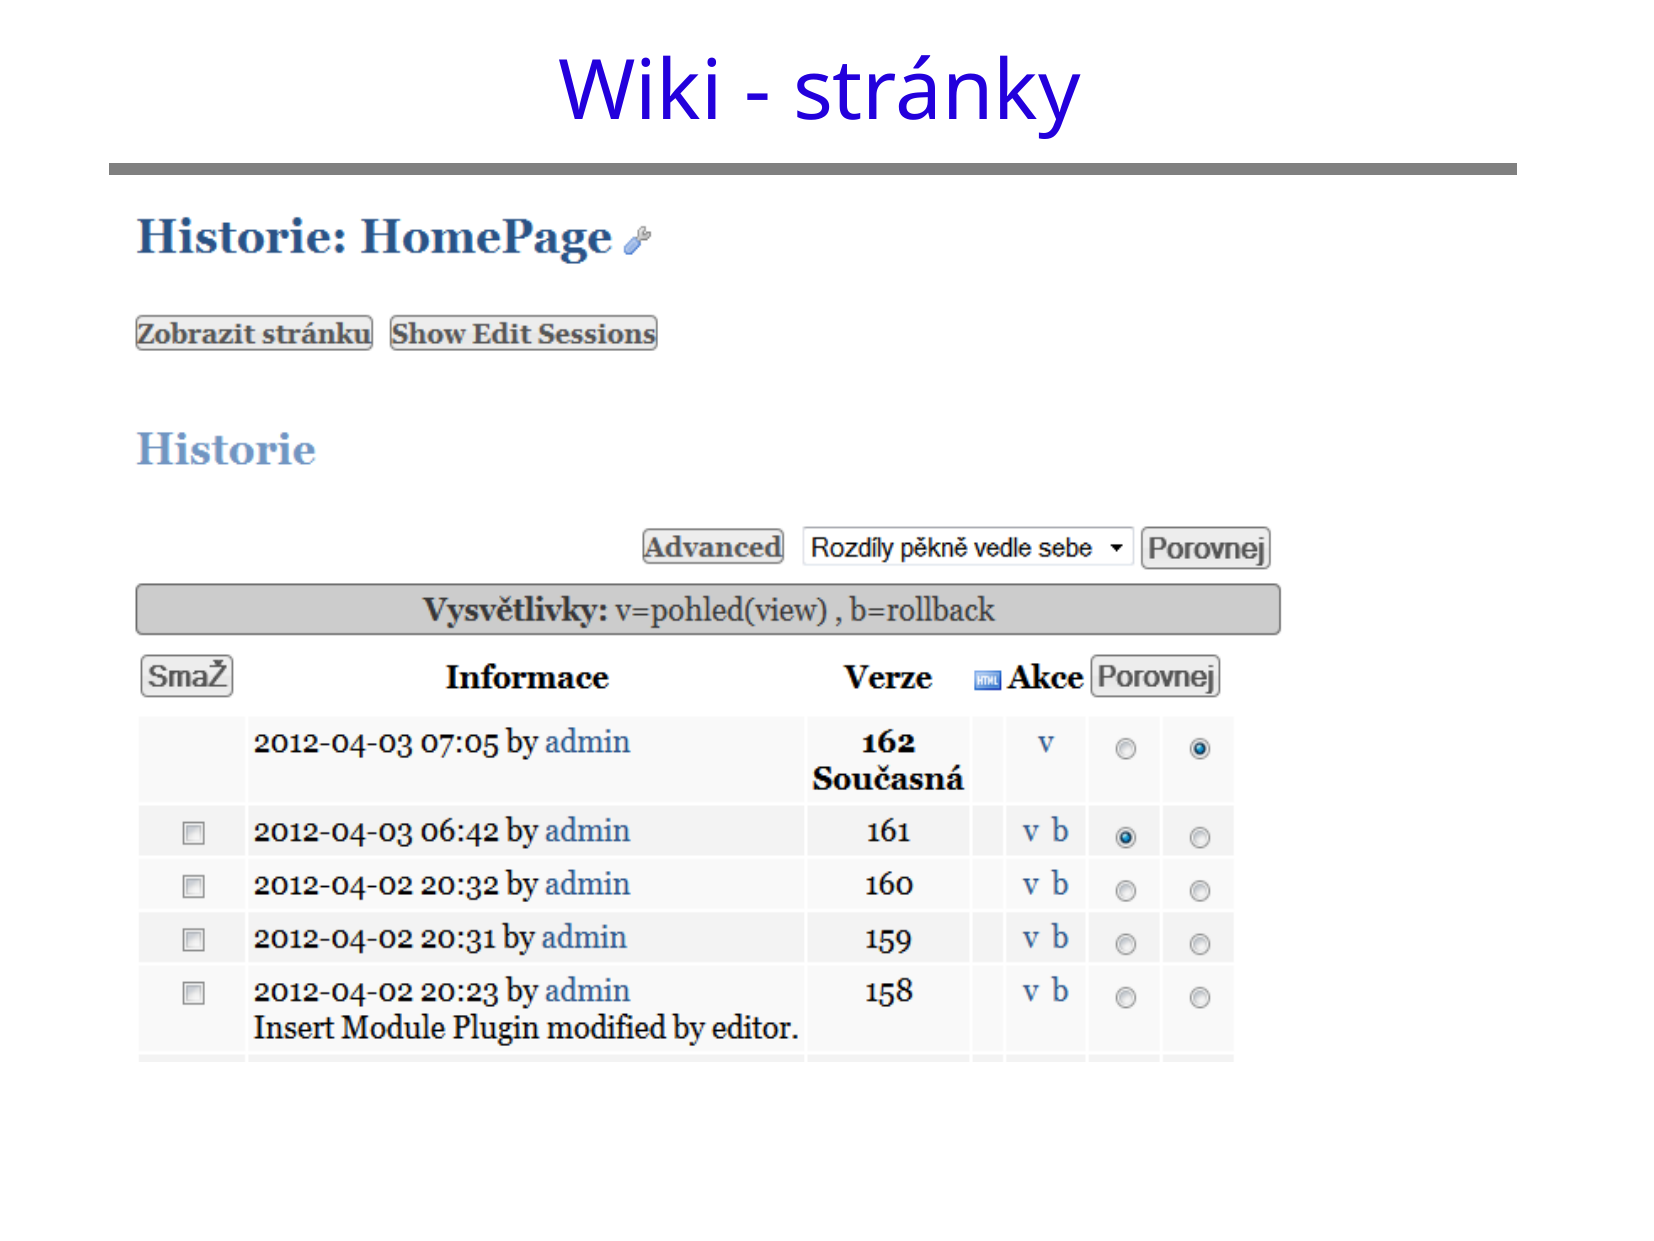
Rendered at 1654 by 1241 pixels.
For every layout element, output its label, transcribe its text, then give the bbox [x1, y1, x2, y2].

title Wiki - stránky [75, 39, 1564, 135]
picture [114, 207, 1293, 1062]
